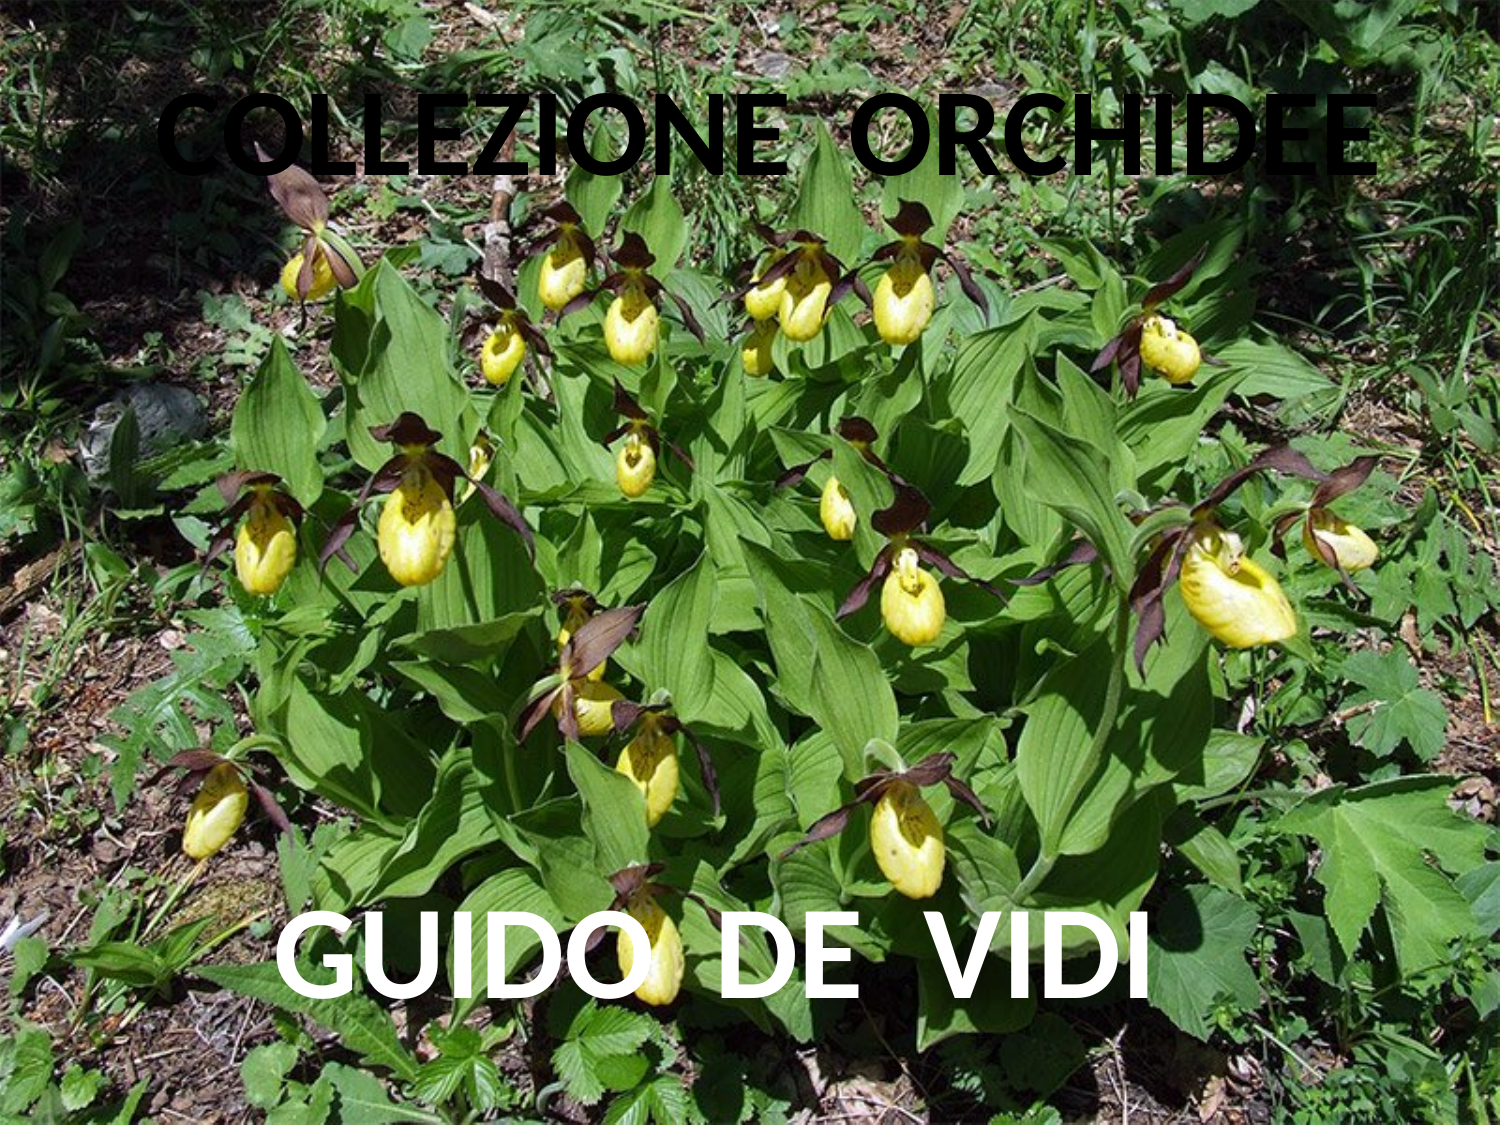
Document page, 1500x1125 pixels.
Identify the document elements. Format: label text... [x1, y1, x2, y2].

text_box COLLEZIONE ORCHIDEE [140, 42, 1397, 208]
text_box GUIDO DE VIDI [258, 857, 1173, 1033]
picture [0, 0, 1500, 1125]
